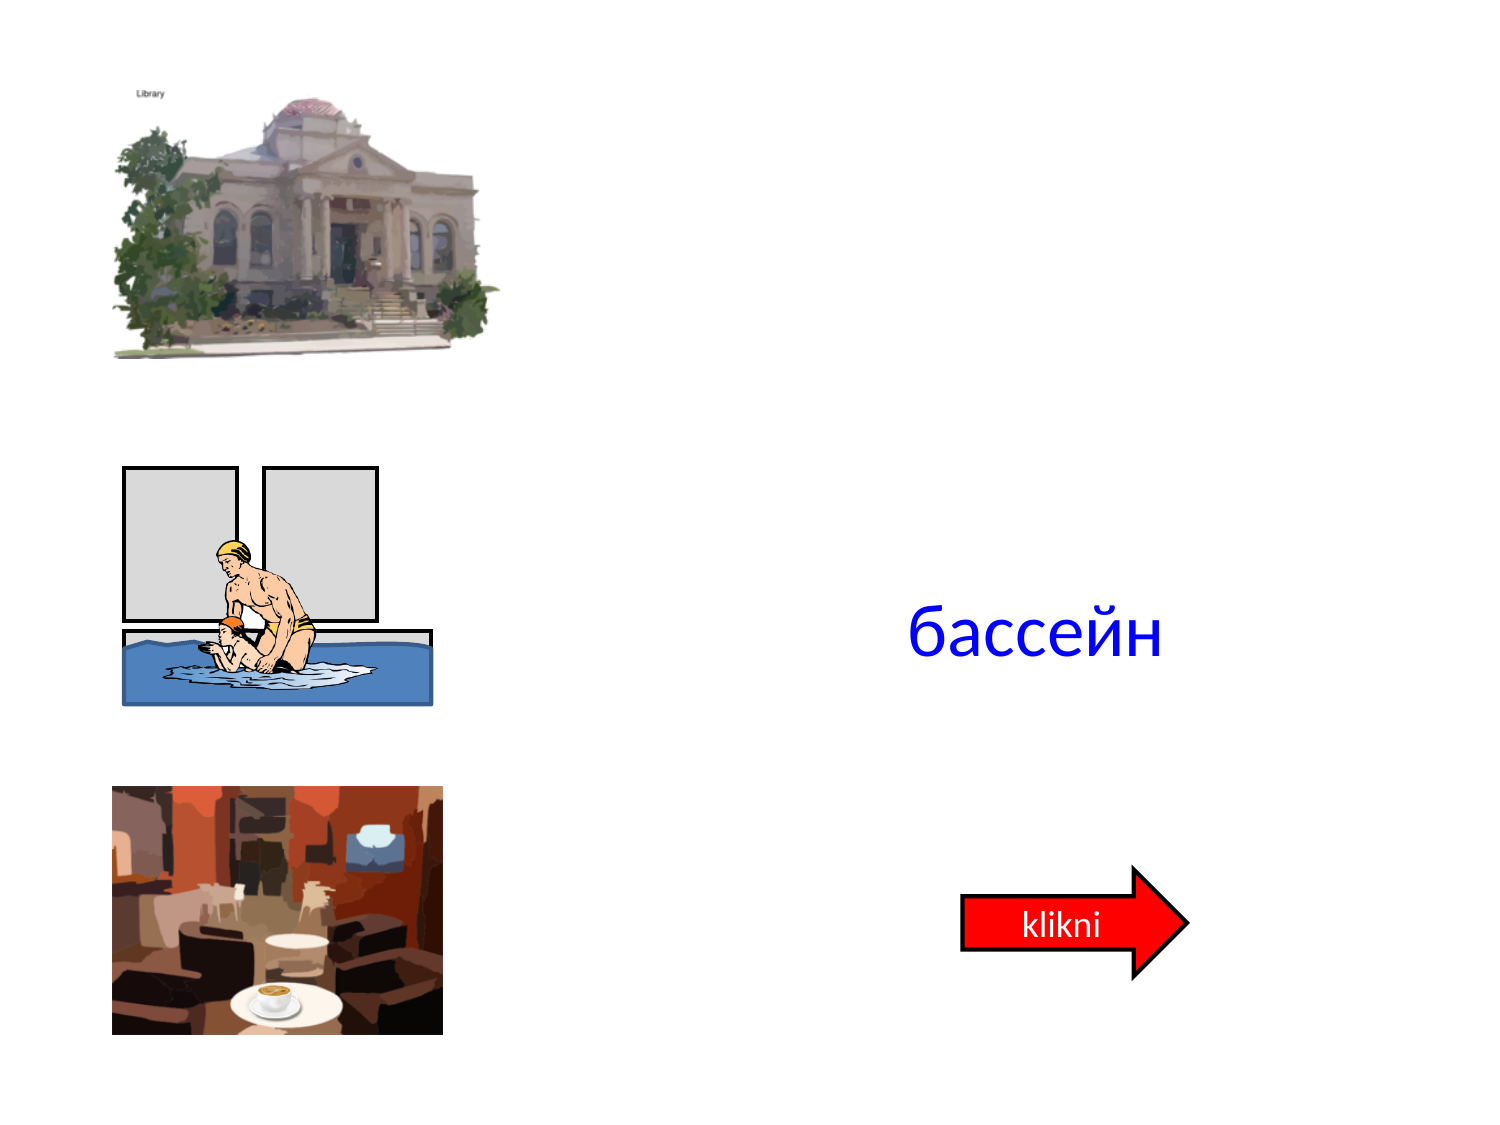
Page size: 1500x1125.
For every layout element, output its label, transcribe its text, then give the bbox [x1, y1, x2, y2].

text_box [241, 630, 264, 646]
text_box [123, 631, 432, 705]
picture [162, 540, 378, 690]
text_box бассейн [893, 574, 1181, 680]
picture [112, 786, 443, 1035]
picture [112, 90, 500, 359]
text_box klikni [962, 869, 1188, 977]
text_box [123, 467, 237, 621]
text_box [264, 467, 377, 540]
